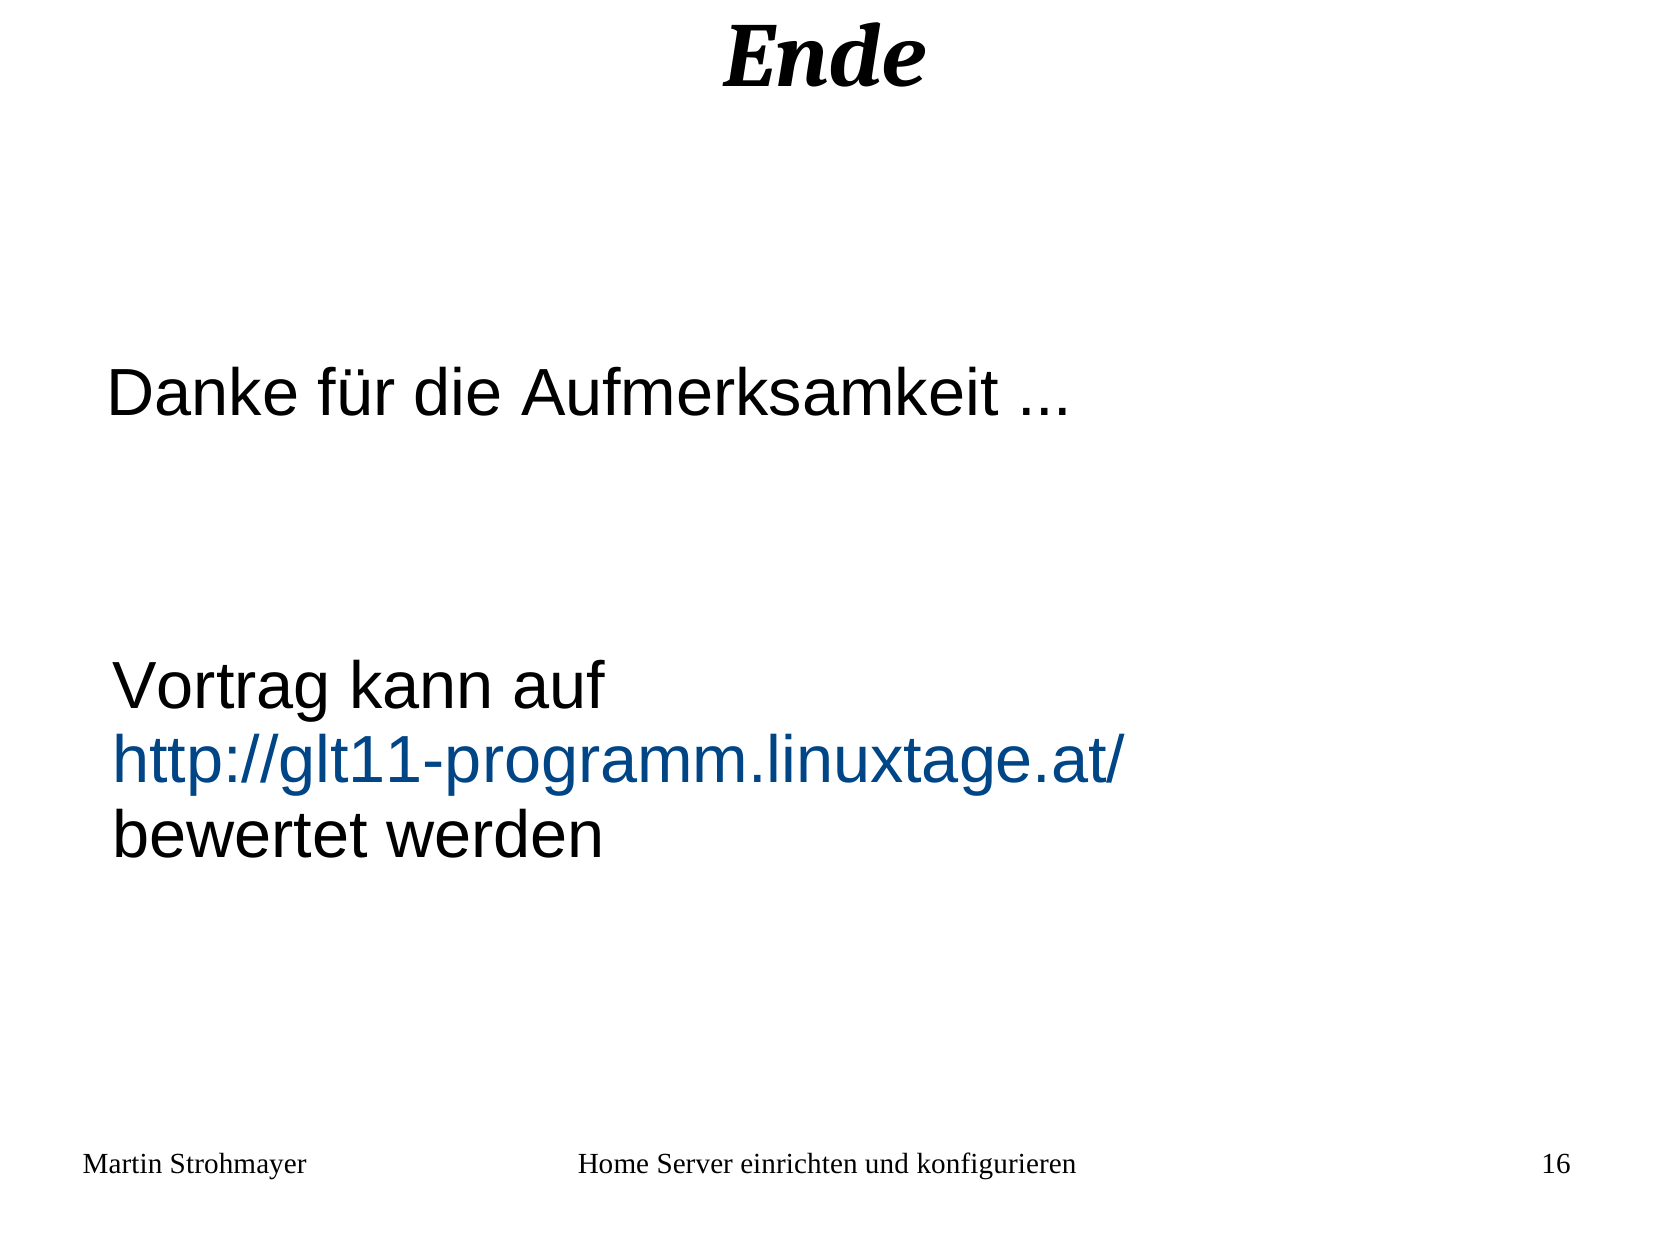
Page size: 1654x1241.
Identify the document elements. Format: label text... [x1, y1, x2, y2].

title Ende [0, 2, 1651, 111]
list Vortrag kann auf http://glt11-programm.linuxtage.at/ bewertet werden [88, 647, 1152, 947]
list Danke für die Aufmerksamkeit ... [82, 355, 1571, 505]
